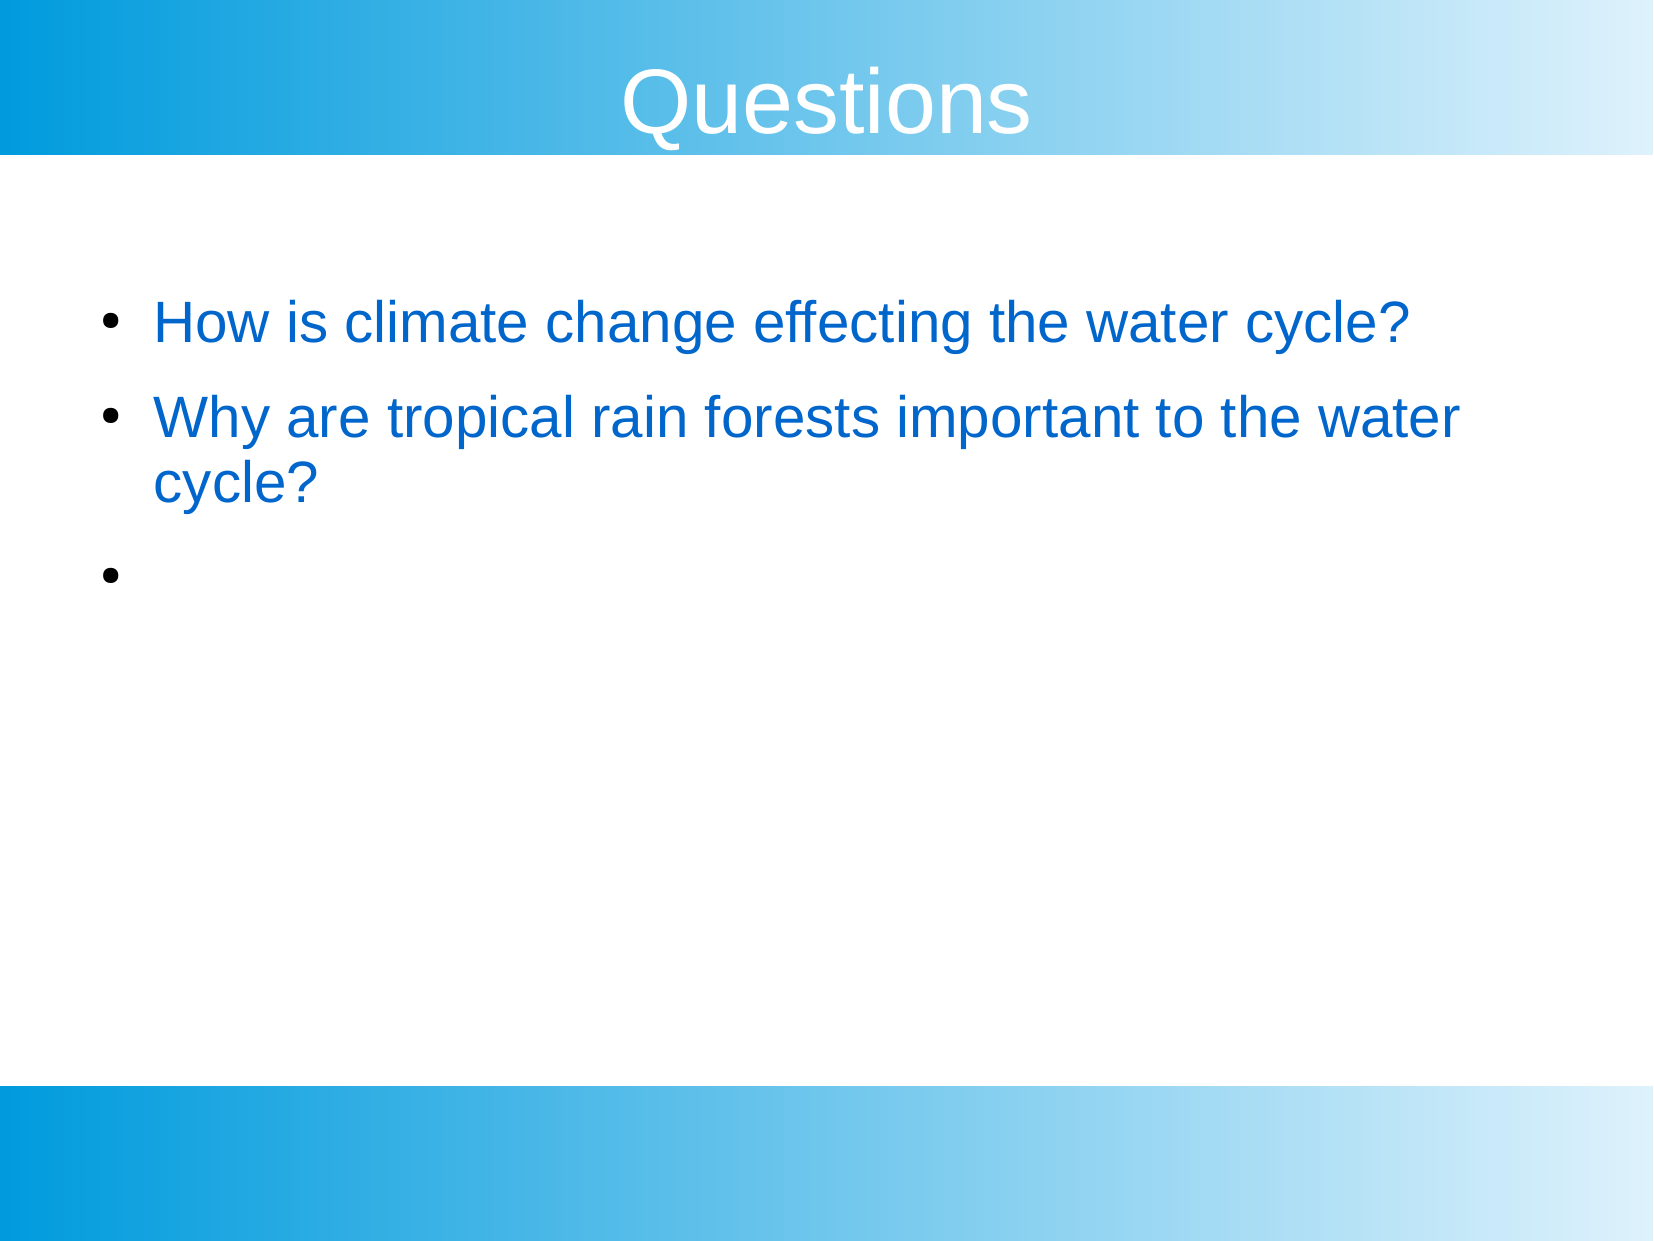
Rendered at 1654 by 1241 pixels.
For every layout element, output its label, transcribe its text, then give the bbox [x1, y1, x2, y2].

list How is climate change effecting the water cycle? Why are tropical rain forests important to the water cycle? [82, 290, 1571, 1010]
title Questions [82, 49, 1571, 155]
